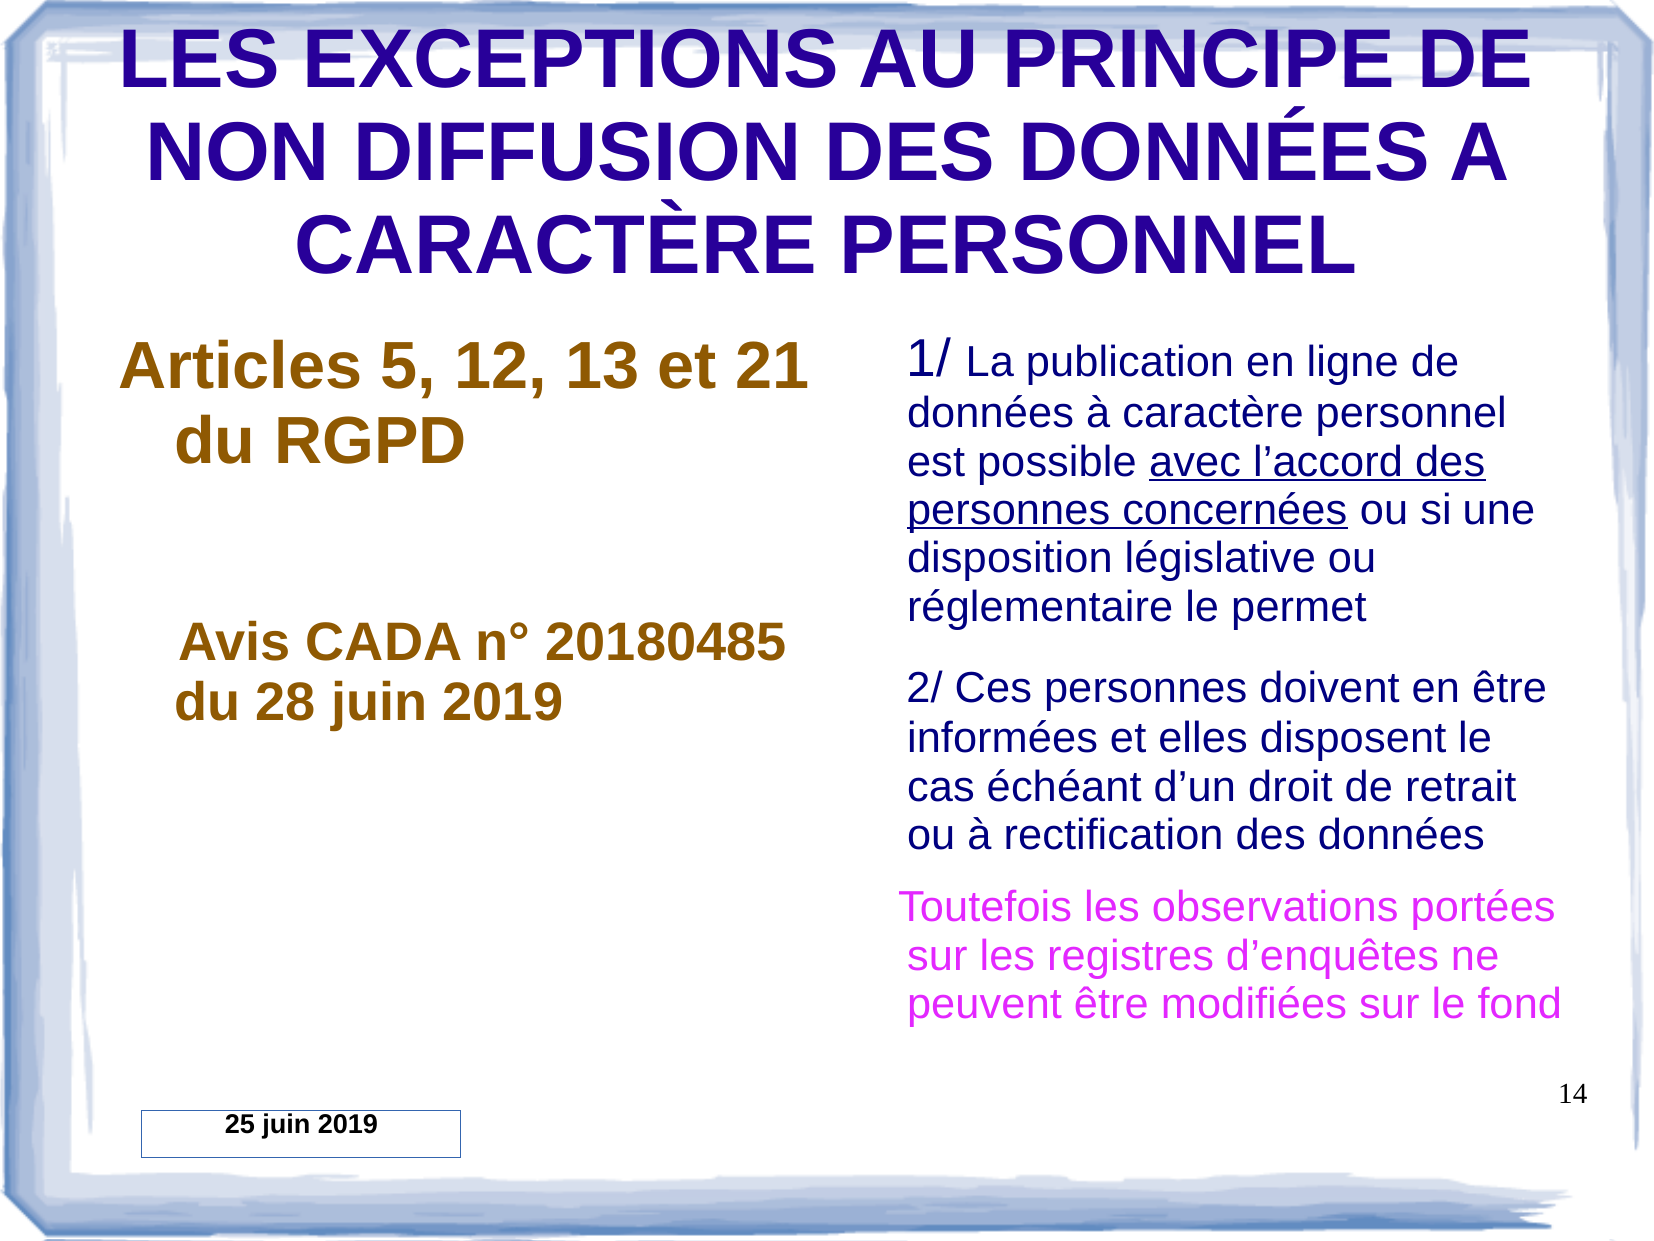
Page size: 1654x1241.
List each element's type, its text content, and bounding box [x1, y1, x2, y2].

list 1/ La publication en ligne de données à caractère personnel est possible avec l’accord des personnes concernées ou si une disposition législative ou réglementaire le permet 2/ Ces personnes doivent en être informées et elles disposent le cas échéant d’un droit de retrait ou à rectification des données Toutefois les observations portées sur les registres d’enquêtes ne peuvent être modifiées sur le fond [862, 324, 1571, 1045]
title LES EXCEPTIONS AU PRINCIPE DE NON DIFFUSION DES DONNÉES A CARACTÈRE PERSONNEL [82, 13, 1570, 293]
picture [0, 0, 1654, 1241]
text_box 25 juin 2019 [141, 1110, 461, 1158]
list Articles 5, 12, 13 et 21 du RGPD Avis CADA n° 20180485 du 28 juin 2019 [118, 324, 827, 1045]
